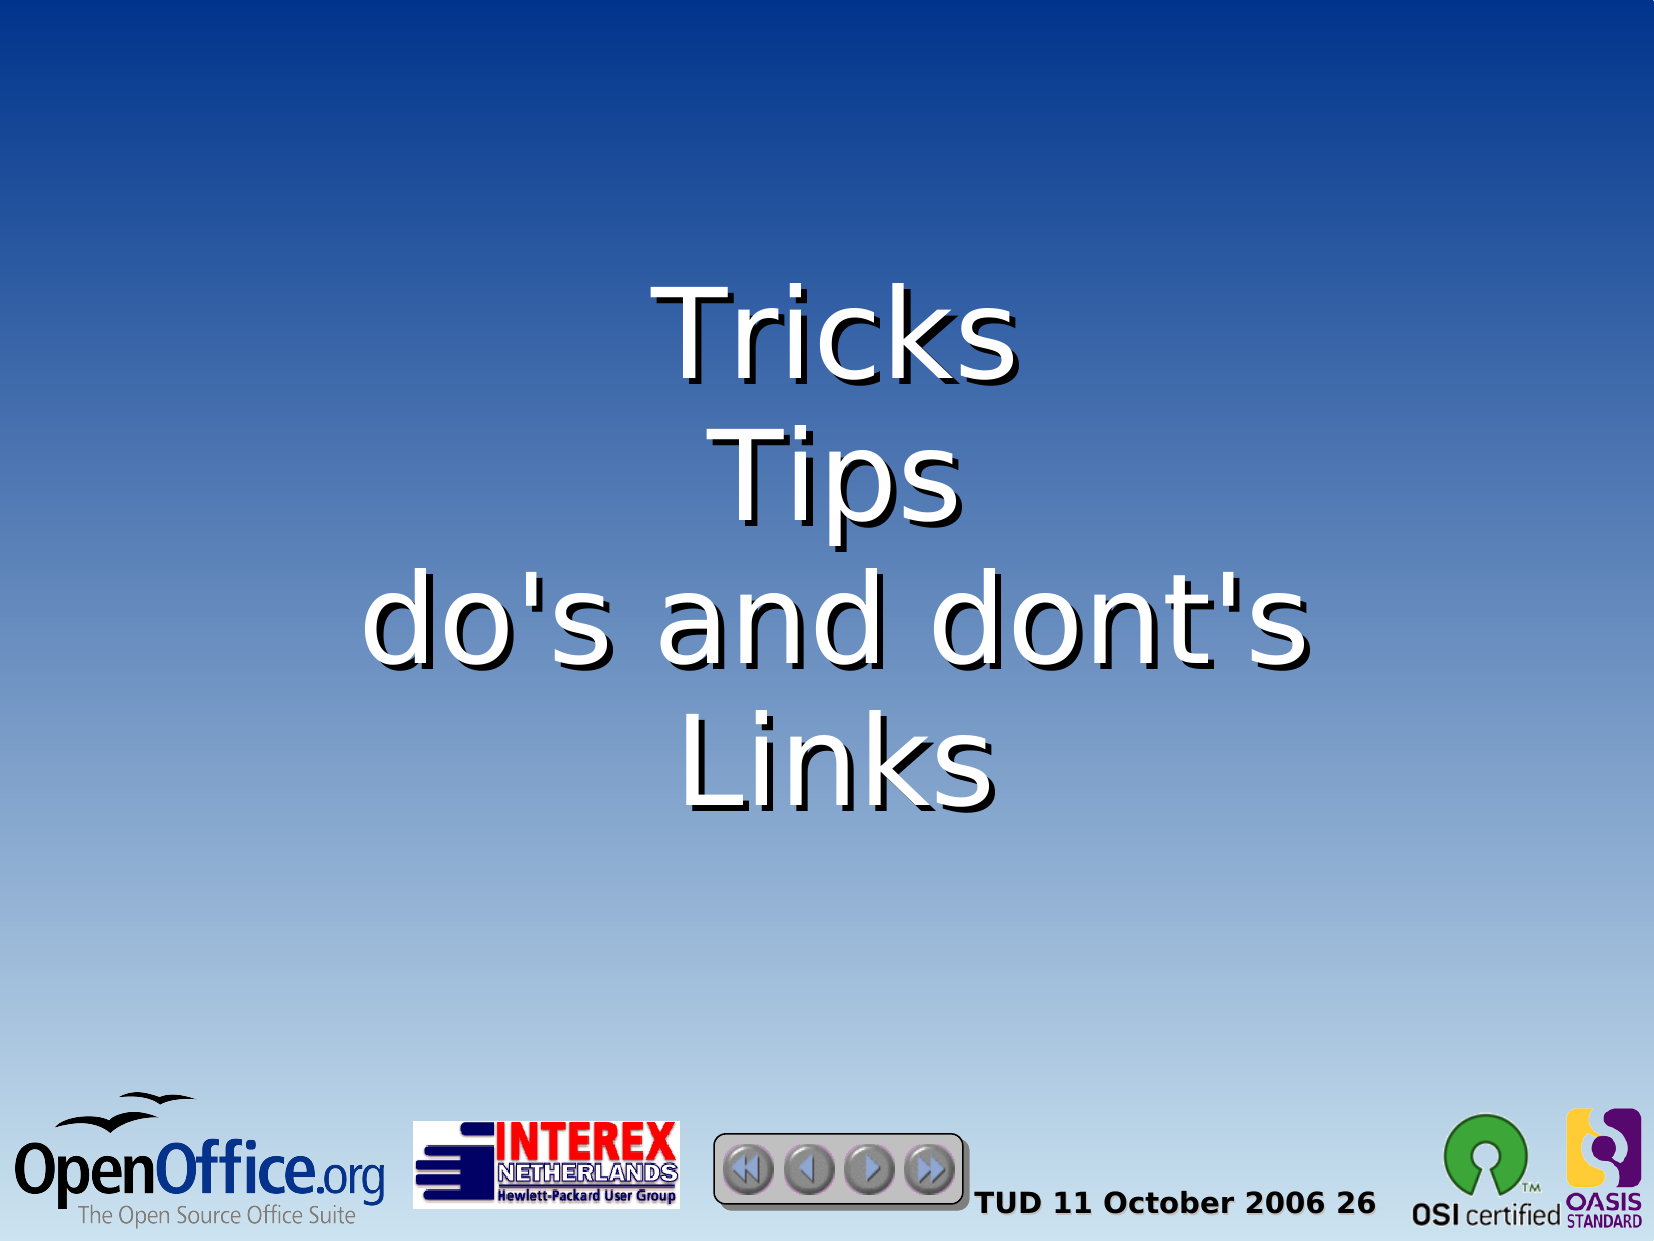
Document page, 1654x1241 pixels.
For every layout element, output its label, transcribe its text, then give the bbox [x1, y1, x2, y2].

subtitle Tricks Tips do's and dont's Links [82, 29, 1571, 1069]
picture [15, 1092, 384, 1229]
picture [904, 1144, 955, 1195]
picture [844, 1144, 895, 1195]
text_box TUD 11 October 2006 32 [980, 1181, 1506, 1241]
picture [784, 1144, 835, 1195]
picture [723, 1144, 774, 1195]
picture [413, 1121, 680, 1209]
picture [1405, 1102, 1654, 1238]
text_box [714, 1133, 963, 1204]
